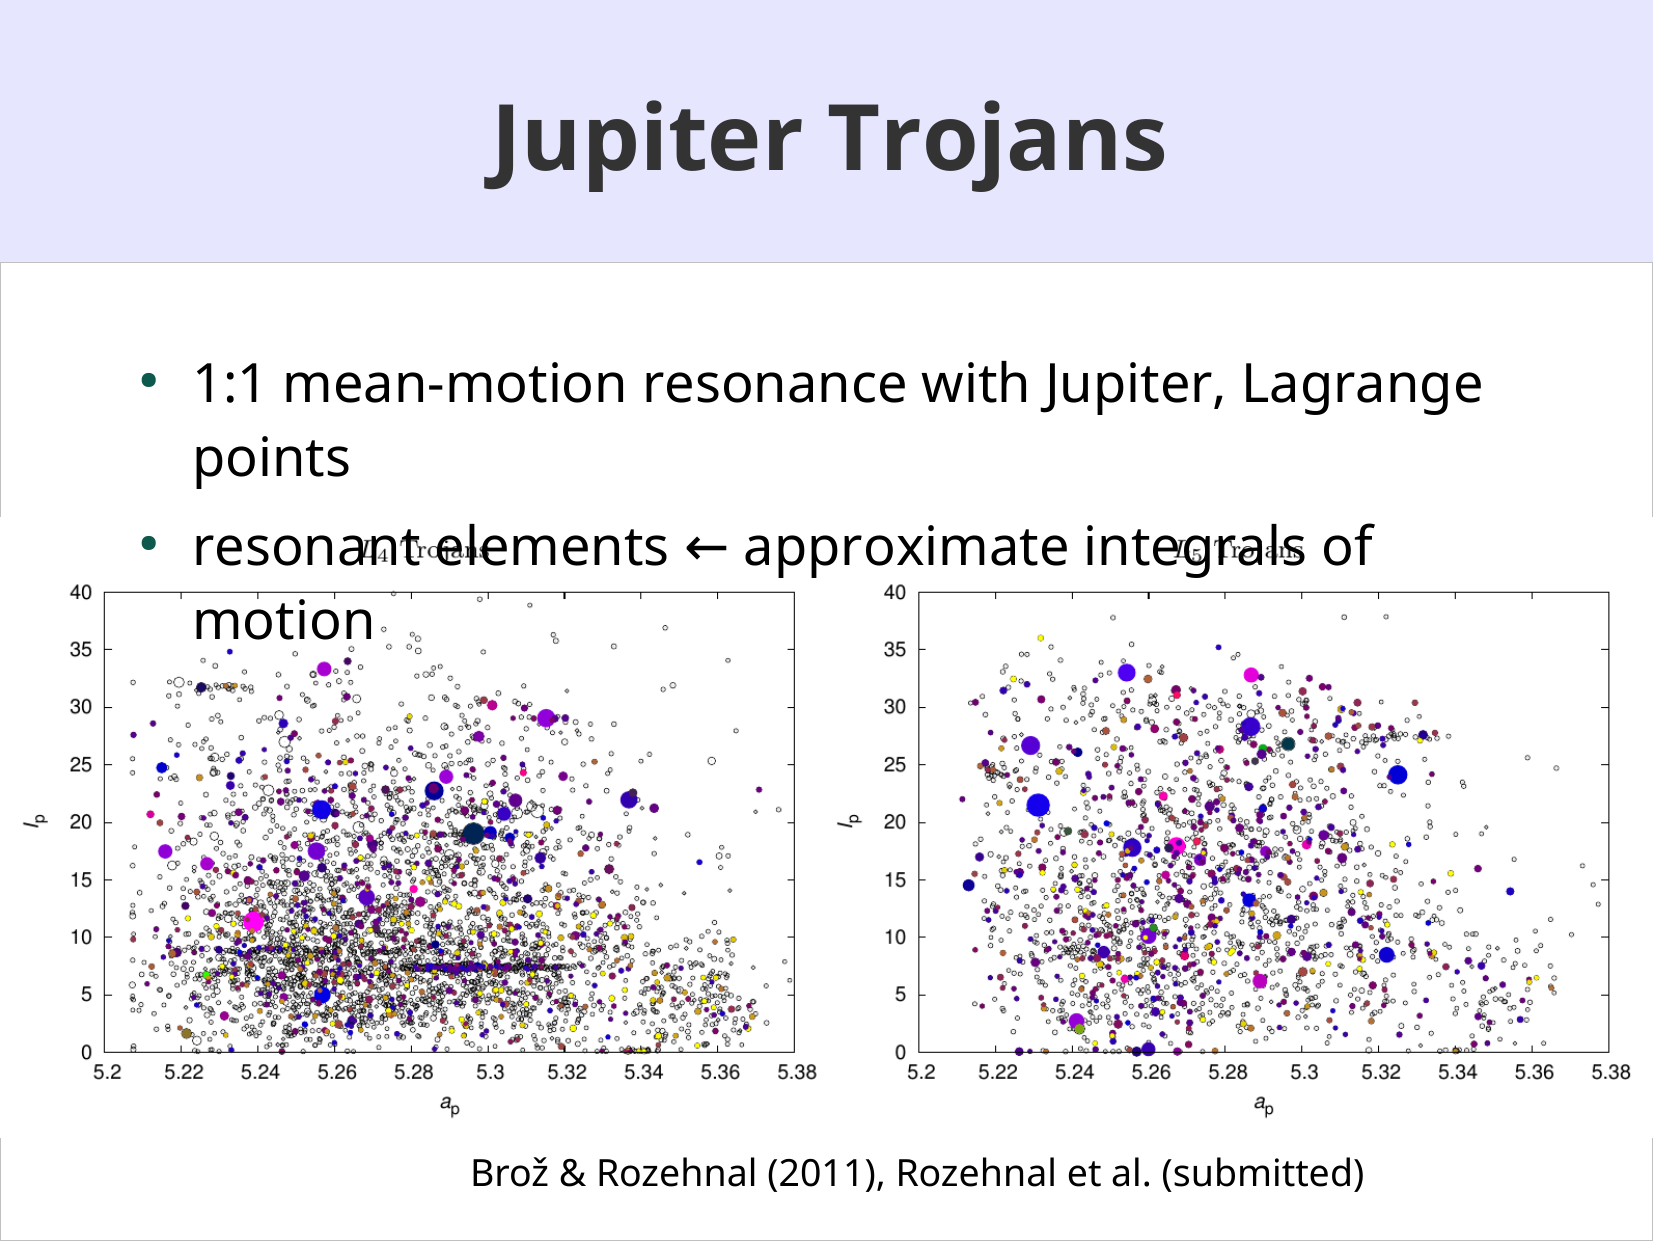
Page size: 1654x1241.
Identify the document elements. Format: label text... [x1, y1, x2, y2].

list 1:1 mean-motion resonance with Jupiter, Lagrange points resonant elements ← approximate integrals of motion [121, 344, 1534, 1065]
title Jupiter Trojans [124, 31, 1536, 239]
picture [0, 517, 1653, 1138]
text_box Brož & Rozehnal (2011), Rozehnal et al. (submitted) [455, 1139, 1259, 1199]
